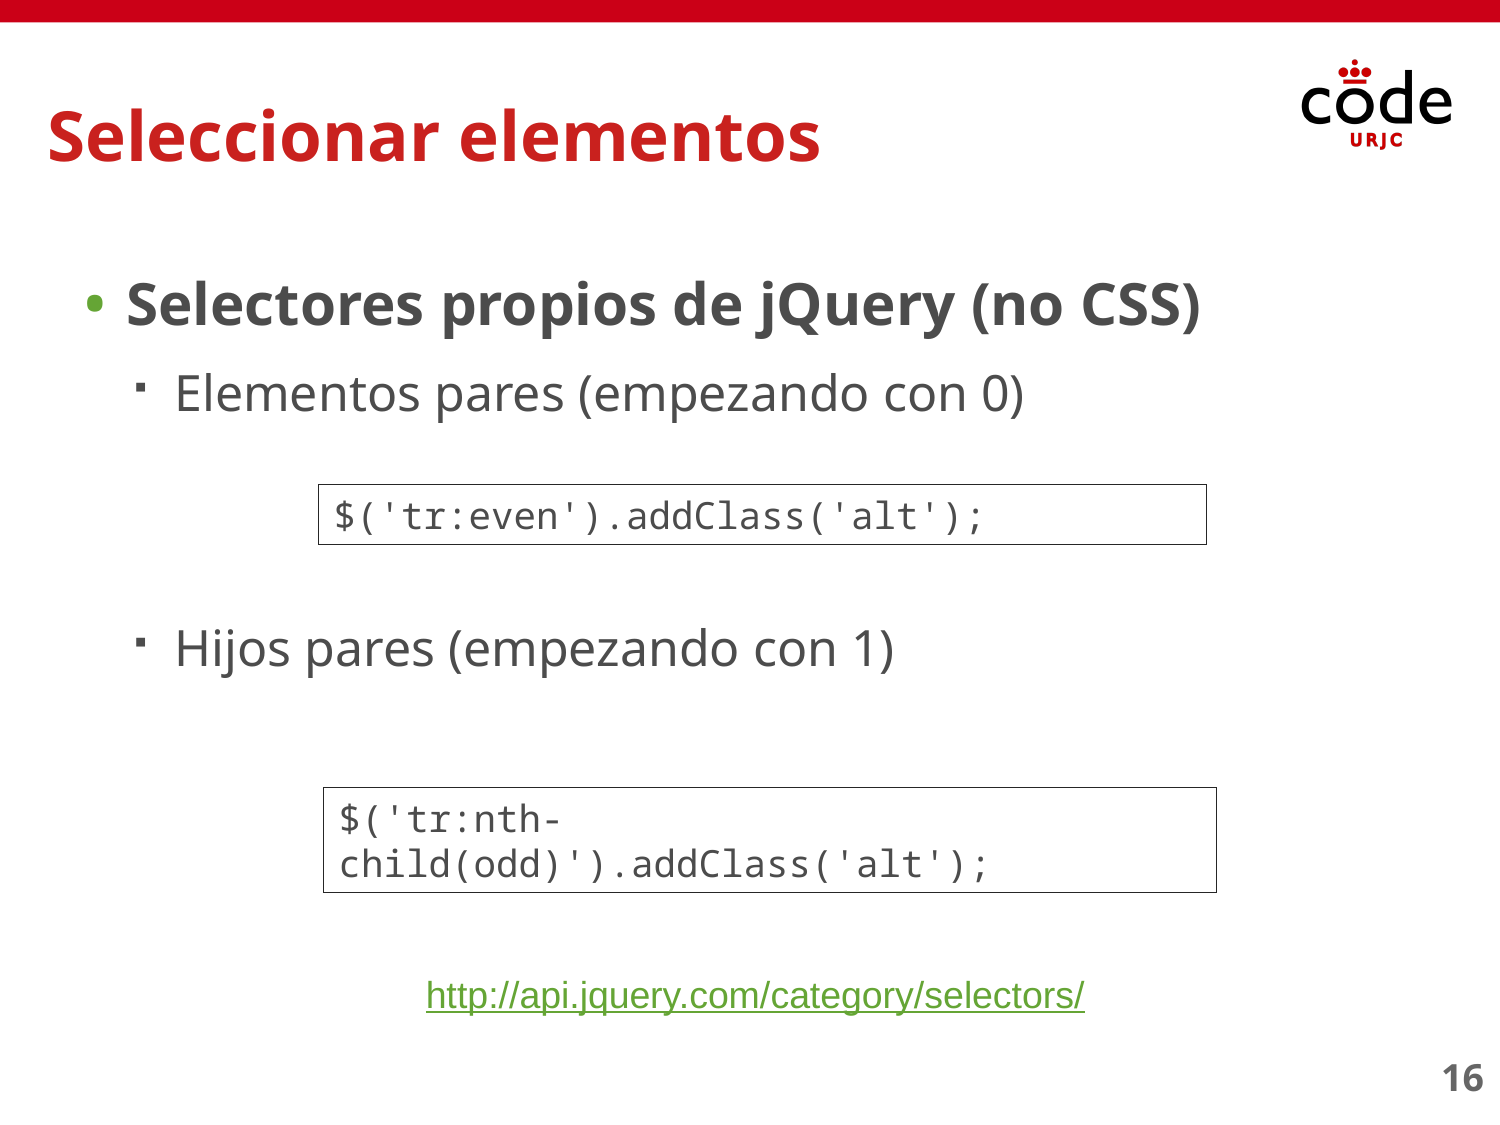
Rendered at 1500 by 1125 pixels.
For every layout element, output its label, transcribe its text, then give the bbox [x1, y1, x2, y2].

text_box http://api.jquery.com/category/selectors/ [411, 964, 1111, 1024]
text_box $('tr:even').addClass('alt'); [318, 484, 1207, 545]
list Selectores propios de jQuery (no CSS) Elementos pares (empezando con 0) Hijos pares (empezando con 1) [51, 259, 1436, 1013]
picture [1284, 50, 1468, 161]
title Seleccionar elementos [32, 79, 1383, 189]
text_box $('tr:nth-child(odd)').addClass('alt'); [323, 787, 1217, 893]
